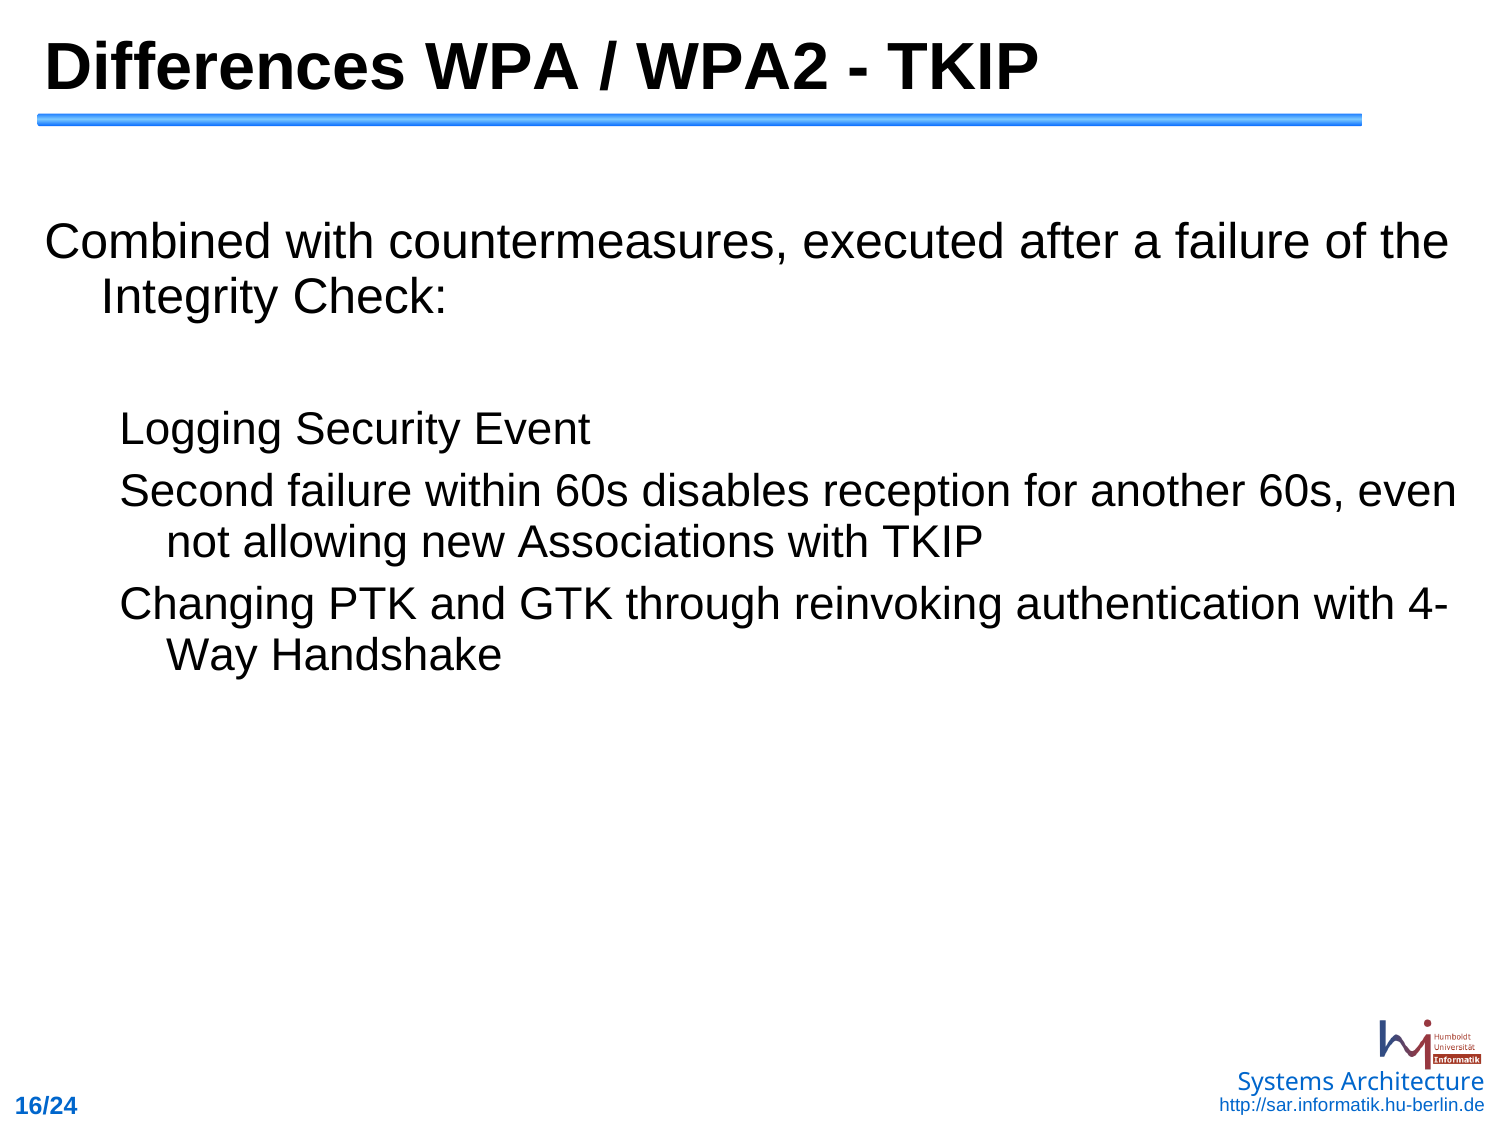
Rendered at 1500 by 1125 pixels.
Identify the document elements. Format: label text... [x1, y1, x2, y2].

list Combined with countermeasures, executed after a failure of the Integrity Check: Logging Security Event Second failure within 60s disables reception for another 60s, even not allowing new Associations with TKIP Changing PTK and GTK through reinvoking authentication with 4-Way Handshake [29, 137, 1500, 1059]
picture [1376, 1059, 1483, 1071]
title Differences WPA / WPA2 - TKIP [29, 20, 1500, 114]
